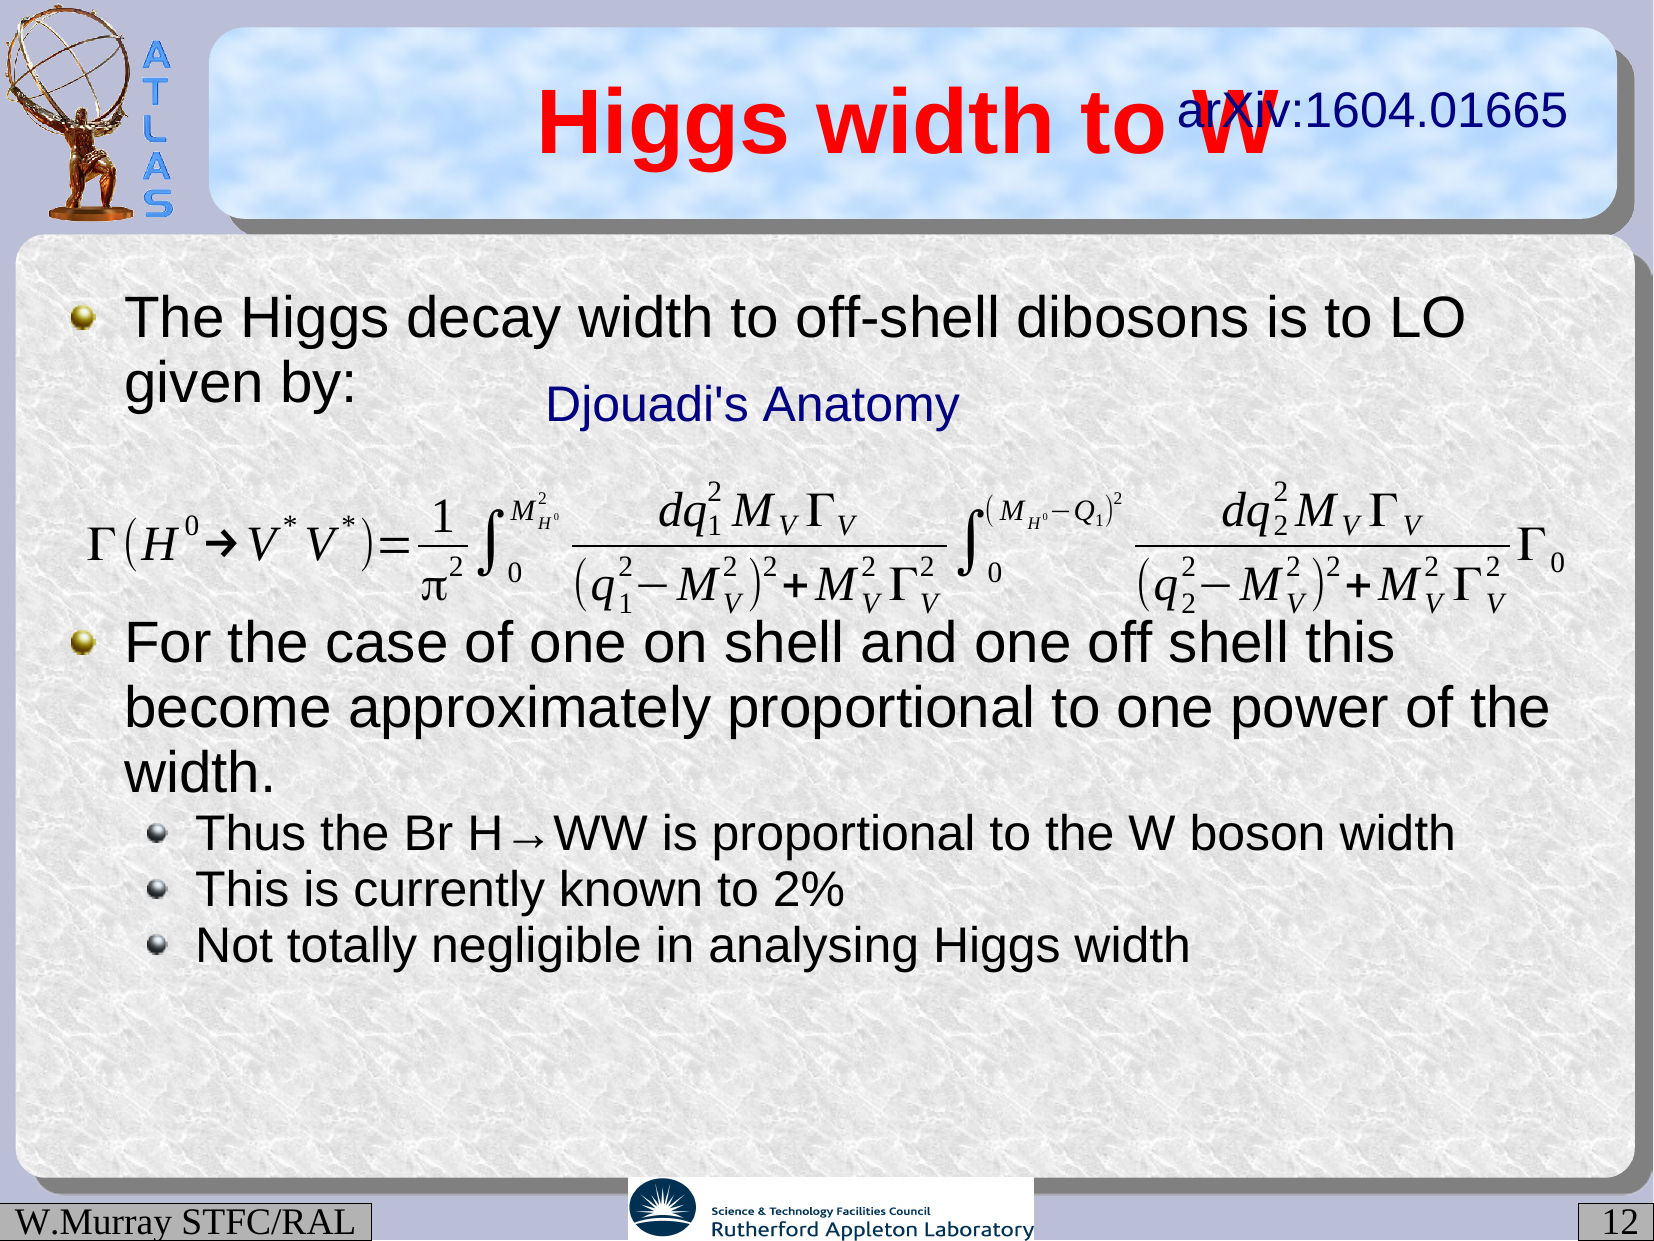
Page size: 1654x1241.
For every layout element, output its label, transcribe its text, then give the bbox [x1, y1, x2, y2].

picture [0, 0, 177, 225]
chart [73, 473, 1578, 619]
picture [15, 234, 1635, 1178]
list The Higgs decay width to off-shell dibosons is to LO given by: For the case of one on shell and one off shell this become approximately proportional to one power of the width. Thus the Br H→WW is proportional to the W boson width This is currently known to 2% Not totally negligible in analysing Higgs width [53, 285, 1588, 1193]
text_box Djouadi's Anatomy [545, 375, 975, 432]
text_box arXiv:1604.01665 [1176, 81, 1600, 138]
picture [208, 27, 1618, 219]
title Higgs width to W [90, 101, 1584, 249]
picture [628, 1193, 1034, 1241]
